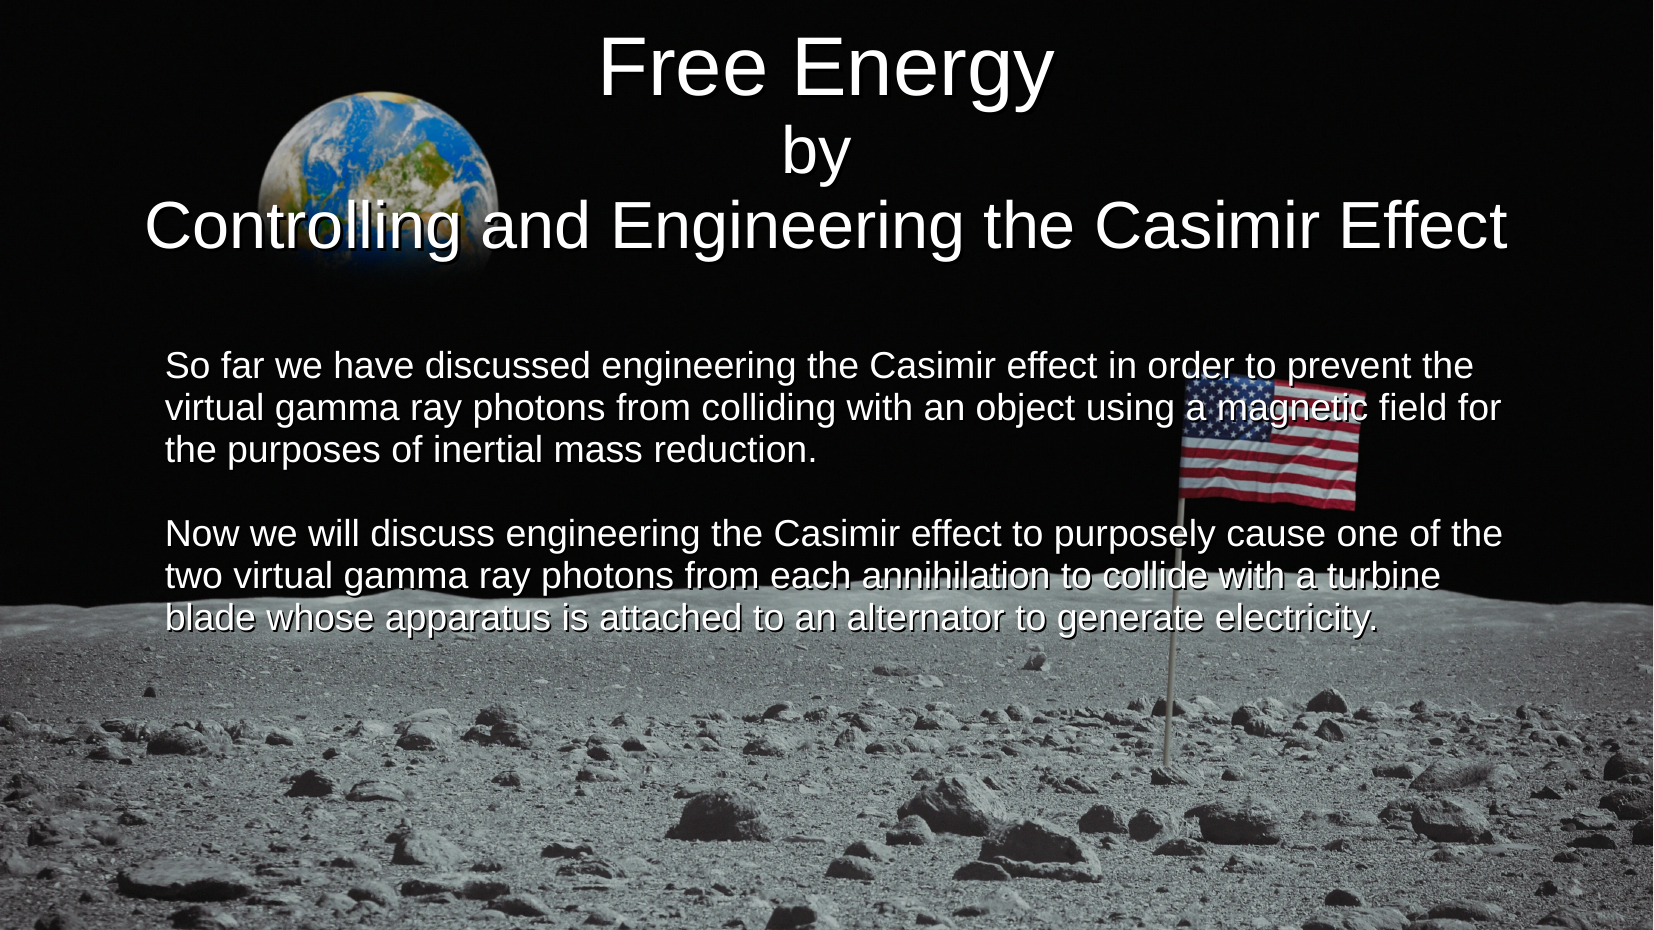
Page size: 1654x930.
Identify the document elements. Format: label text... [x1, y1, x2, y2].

title Free Energy by Controlling and Engineering the Casimir Effect [82, 19, 1571, 263]
picture [0, 0, 1654, 930]
text_box So far we have discussed engineering the Casimir effect in order to prevent the virtual gamma ray photons from colliding with an object using a magnetic field for the purposes of inertial mass reduction. Now we will discuss engineering the Casimir effect to purposely cause one of the two virtual gamma ray photons from each annihilation to collide with a turbine blade whose apparatus is attached to an alternator to generate electricity. [150, 337, 1538, 647]
